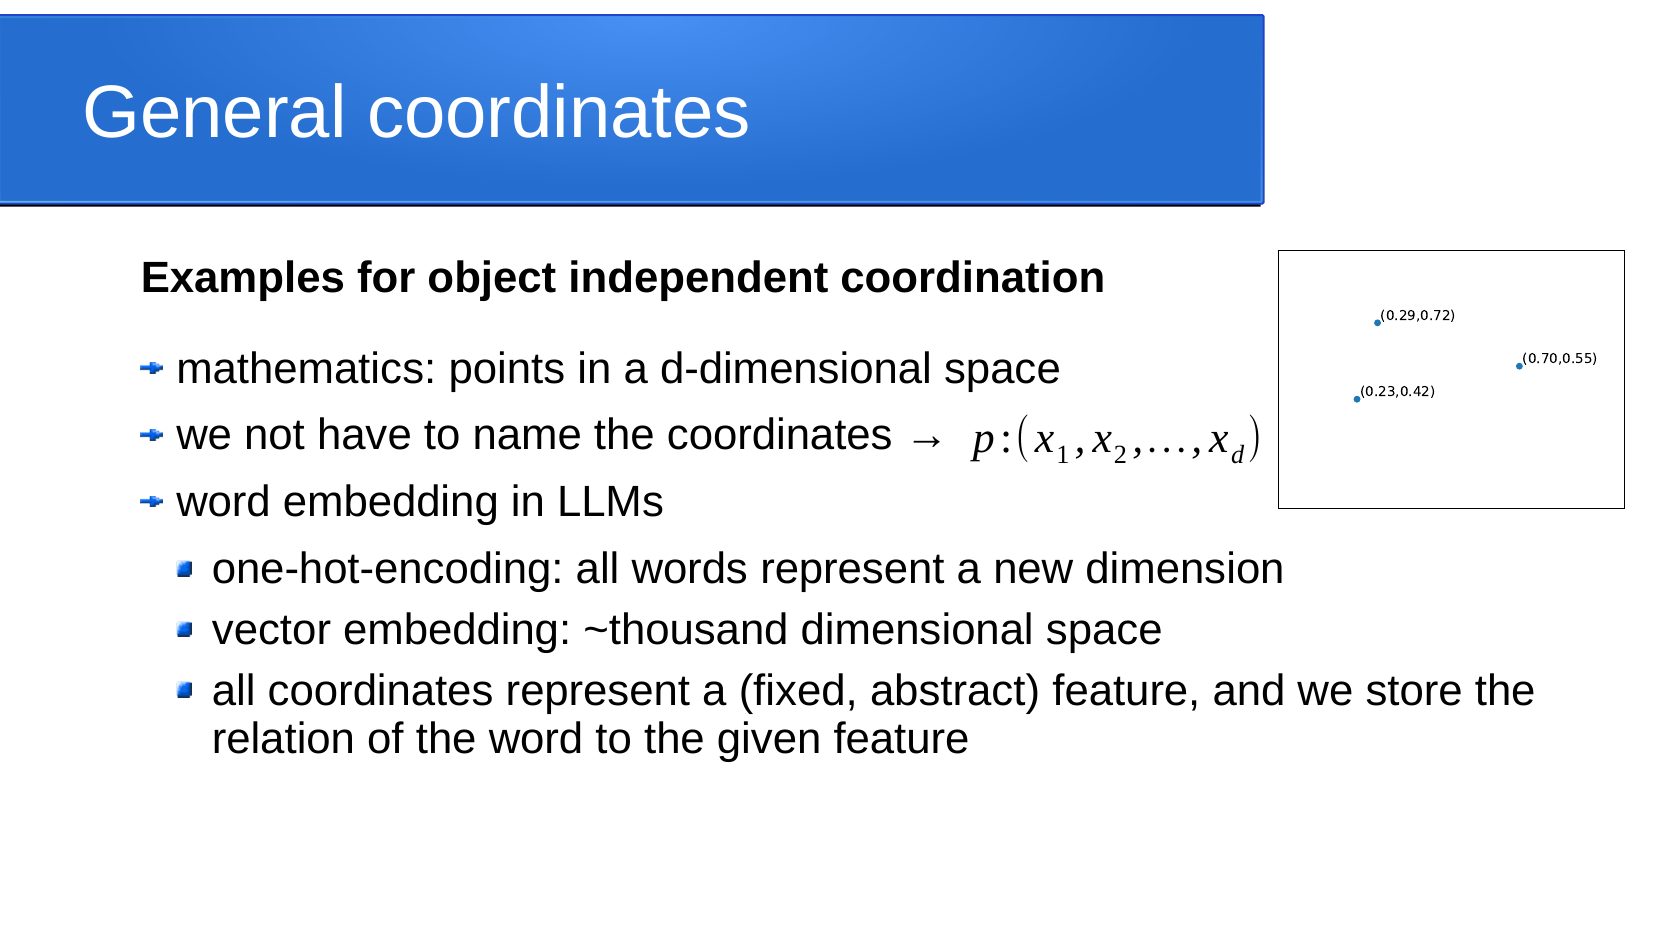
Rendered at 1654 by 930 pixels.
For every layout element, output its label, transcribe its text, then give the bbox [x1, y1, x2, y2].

chart [968, 412, 1263, 469]
picture [1222, 210, 1653, 546]
text_box Examples for object independent coordination mathematics: points in a d-dimensional space we not have to name the coordinates → word embedding in LLMs one-hot-encoding: all words represent a new dimension vector embedding: ~thousand dimensional space all coordinates represent a (fixed, abstract) feature, and we store the relation of the word to the given feature [126, 245, 1592, 896]
title General coordinates [82, 35, 1234, 189]
